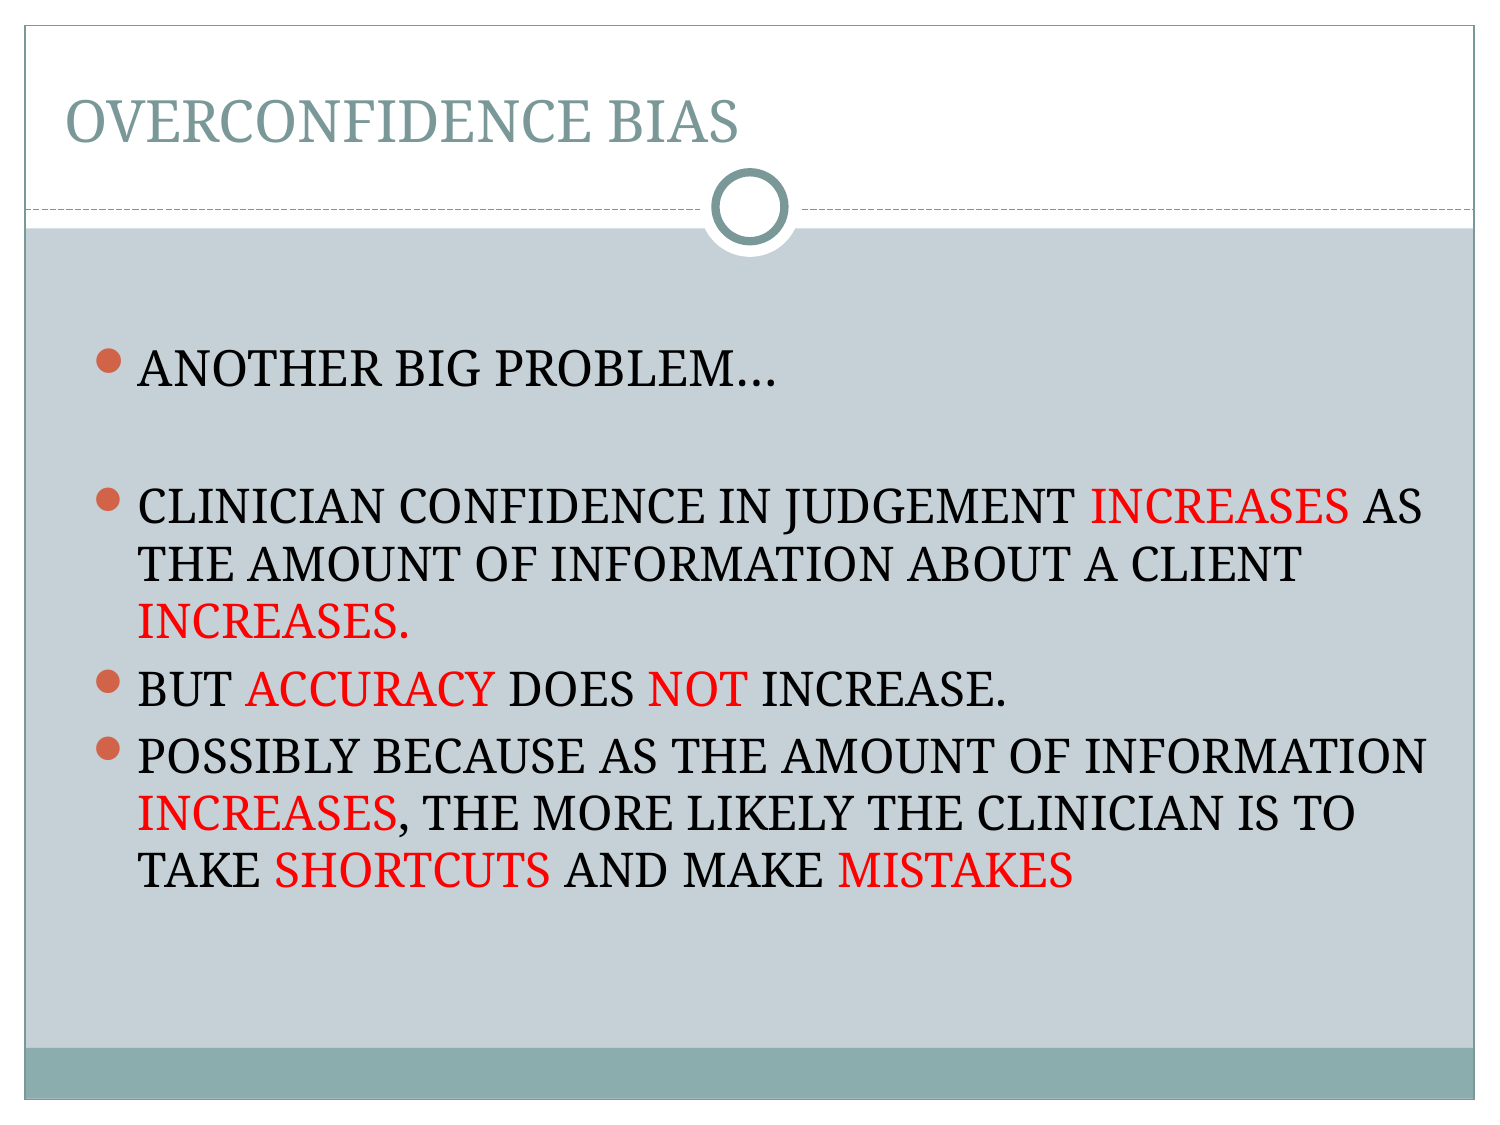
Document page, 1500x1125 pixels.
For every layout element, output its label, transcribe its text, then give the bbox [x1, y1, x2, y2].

list ANOTHER BIG PROBLEM… CLINICIAN CONFIDENCE IN JUDGEMENT INCREASES AS THE AMOUNT OF INFORMATION ABOUT A CLIENT INCREASES. BUT ACCURACY DOES NOT INCREASE. POSSIBLY BECAUSE AS THE AMOUNT OF INFORMATION INCREASES, THE MORE LIKELY THE CLINICIAN IS TO TAKE SHORTCUTS AND MAKE MISTAKES [78, 259, 1454, 1089]
title OVERCONFIDENCE BIAS [49, 37, 1450, 162]
